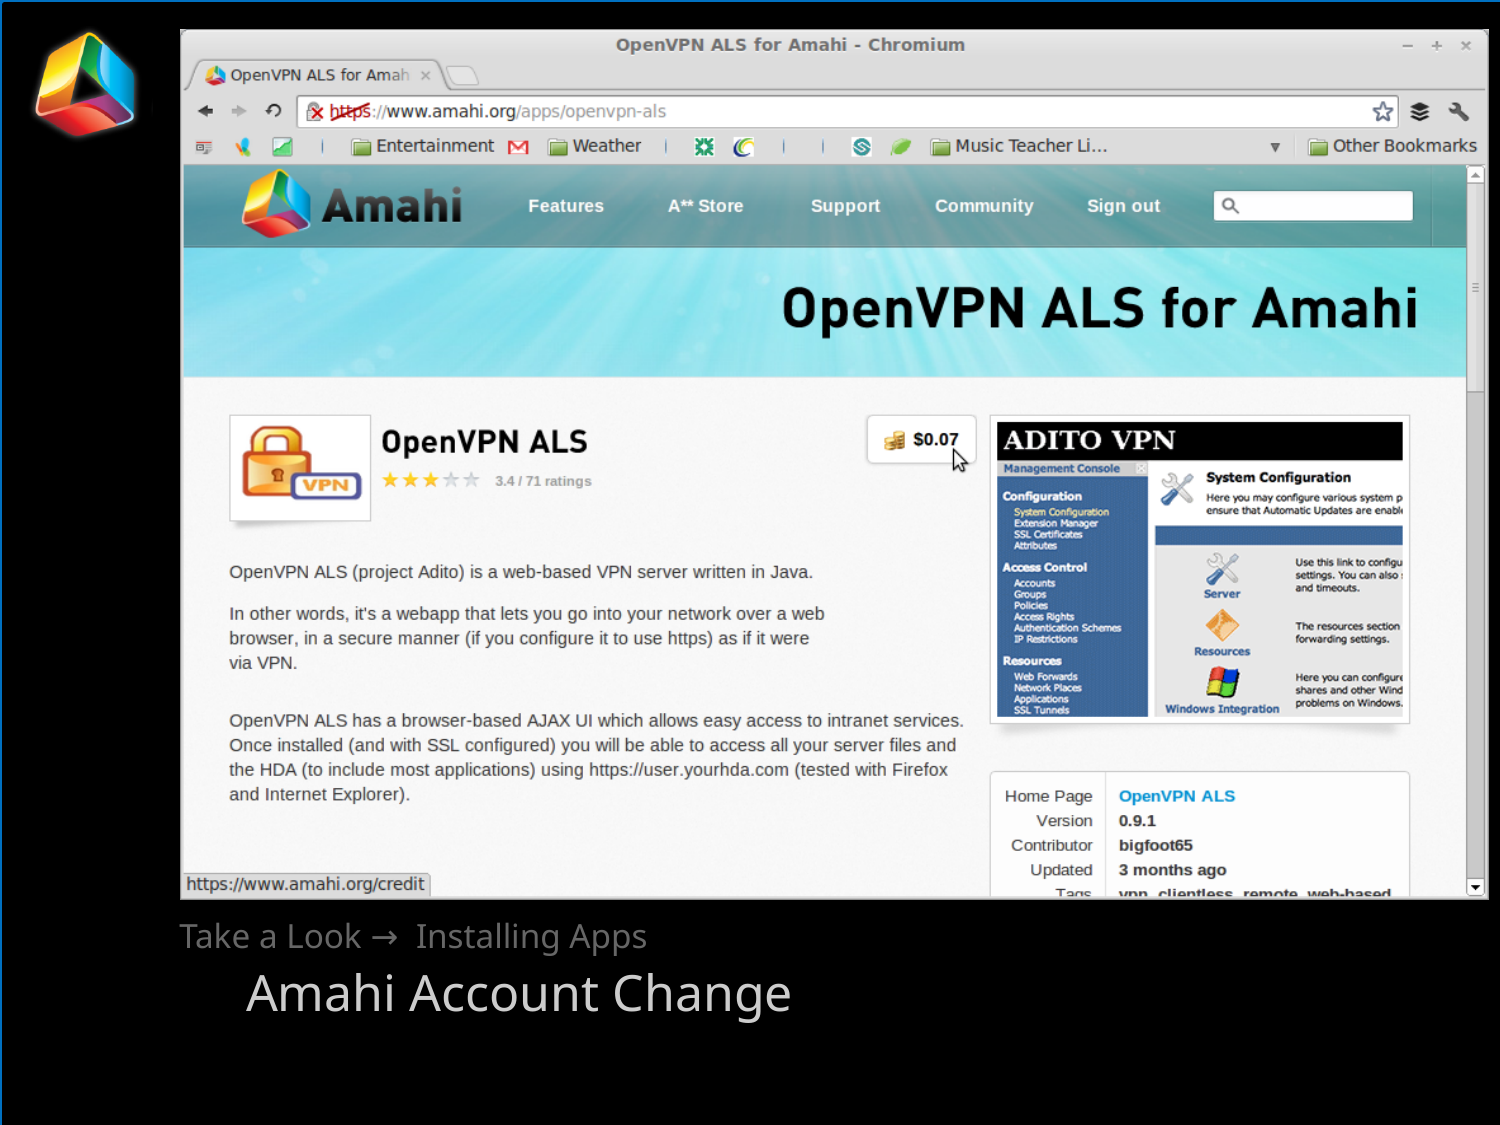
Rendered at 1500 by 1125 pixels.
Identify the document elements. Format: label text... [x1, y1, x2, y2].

text_box [0, 0, 1500, 1125]
text_box Take a Look → Installing Apps Amahi Account Change [156, 905, 1207, 1061]
picture [9, 26, 153, 158]
picture [180, 29, 1489, 901]
